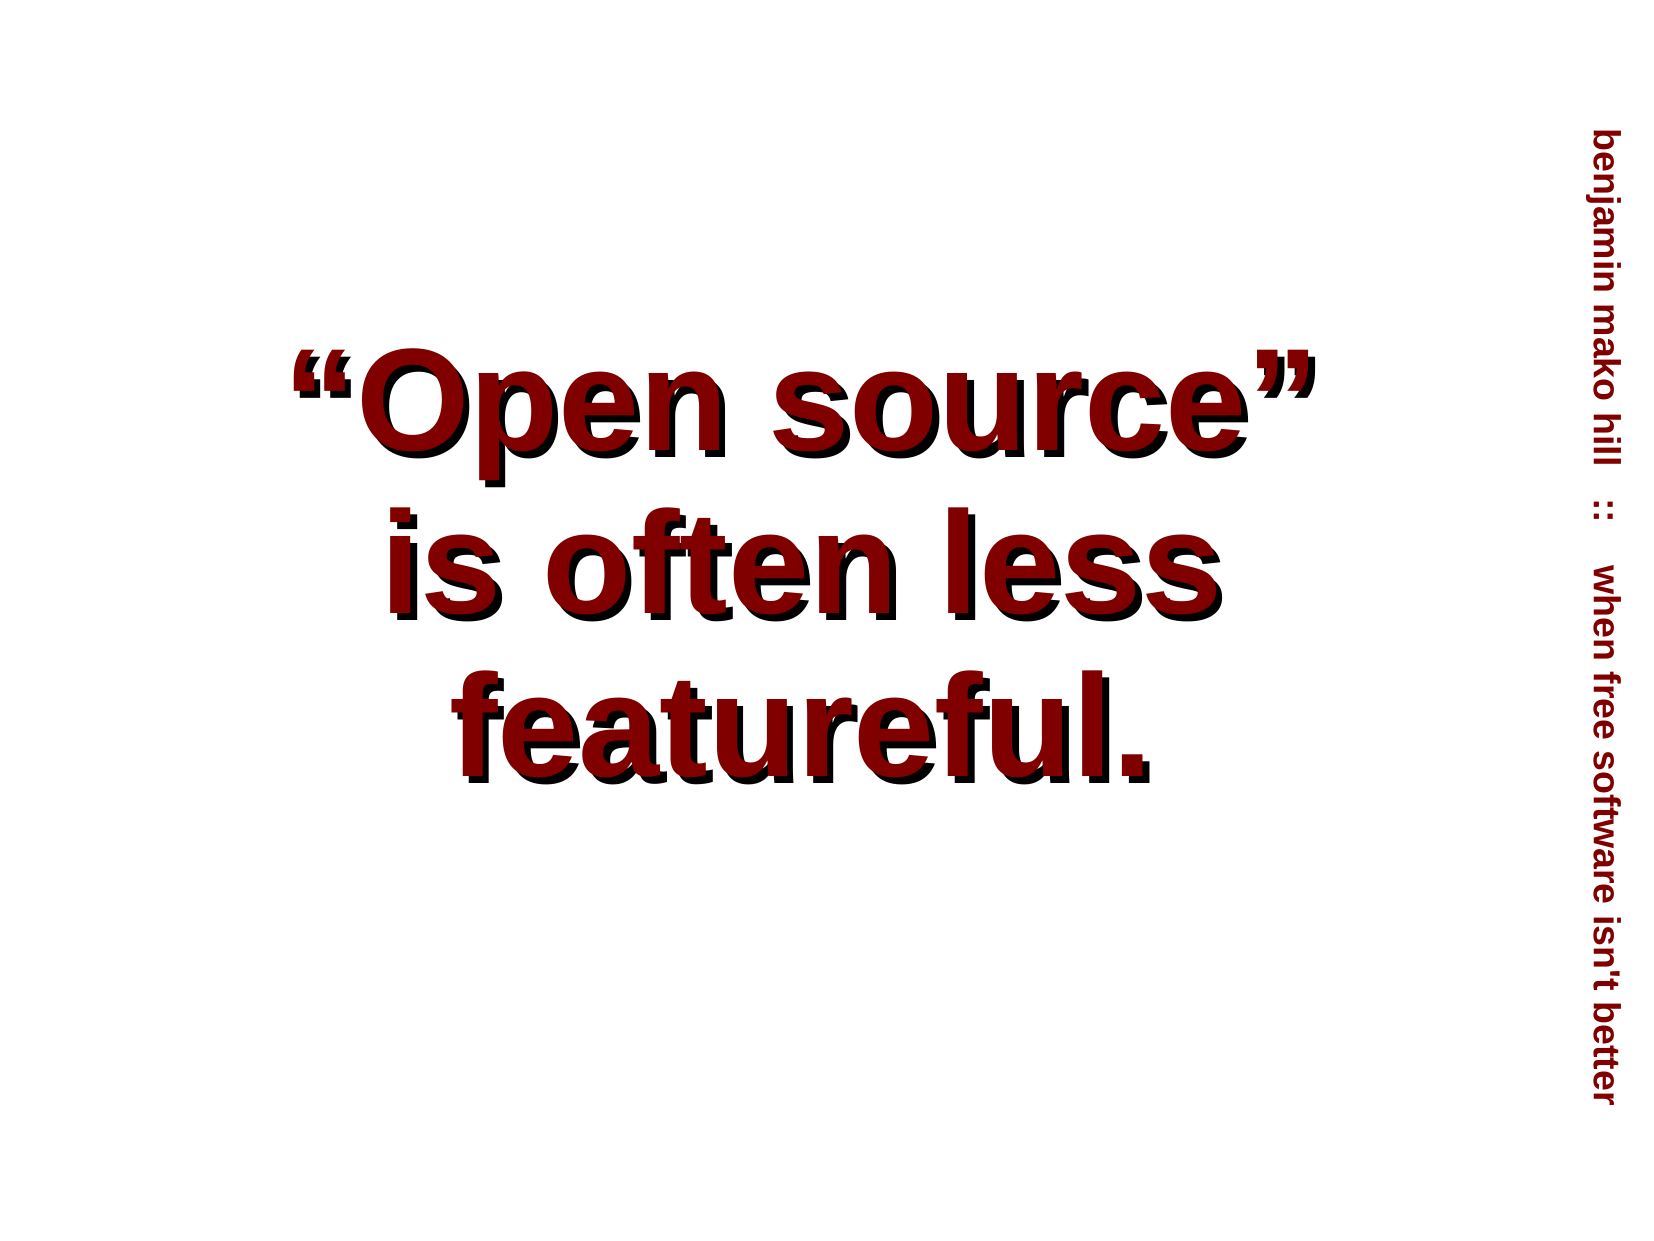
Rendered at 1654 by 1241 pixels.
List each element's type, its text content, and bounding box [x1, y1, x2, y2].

subtitle “Open source” is often less featureful. [71, 100, 1531, 1026]
